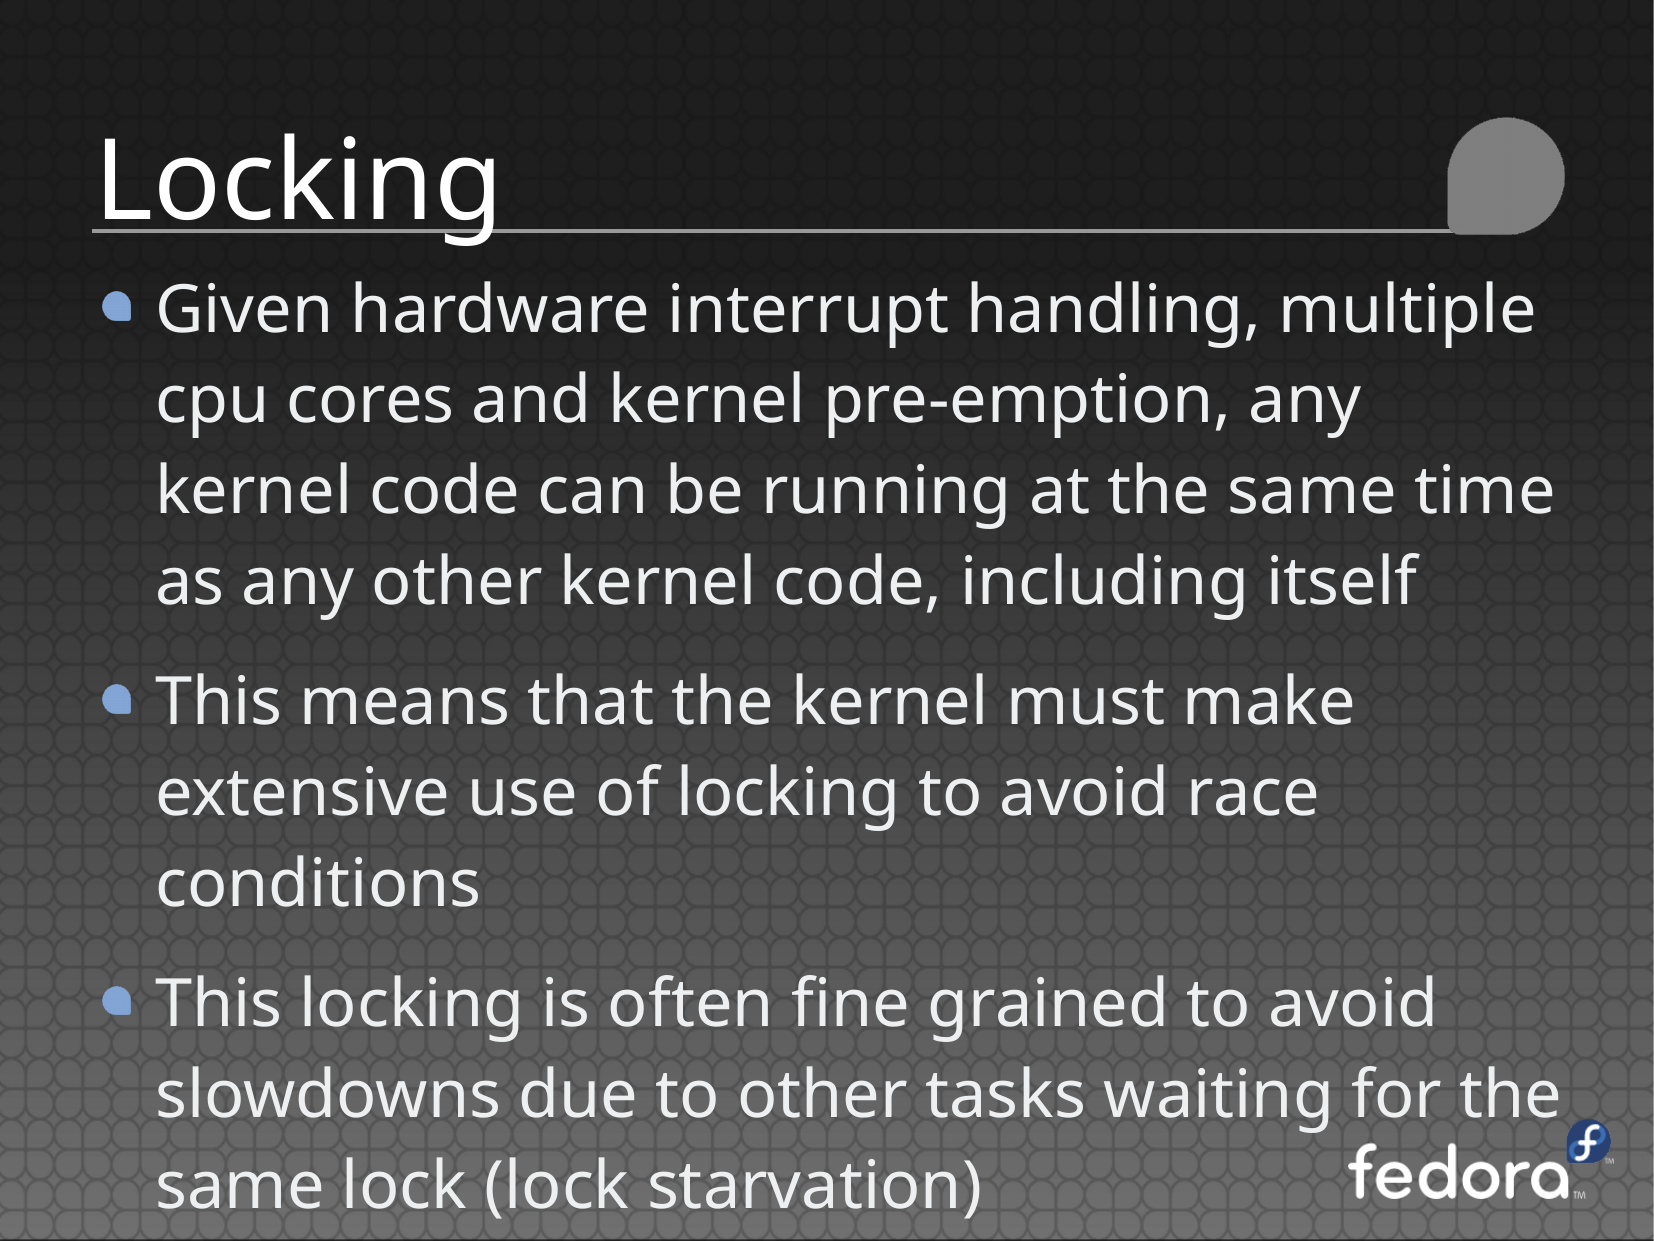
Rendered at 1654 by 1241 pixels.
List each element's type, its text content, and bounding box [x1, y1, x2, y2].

list Given hardware interrupt handling, multiple cpu cores and kernel pre-emption, any kernel code can be running at the same time as any other kernel code, including itself This means that the kernel must make extensive use of locking to avoid race conditions This locking is often fine grained to avoid slowdowns due to other tasks waiting for the same lock (lock starvation) [84, 260, 1573, 1098]
title Locking [94, 100, 1426, 251]
picture [0, 0, 1654, 1241]
